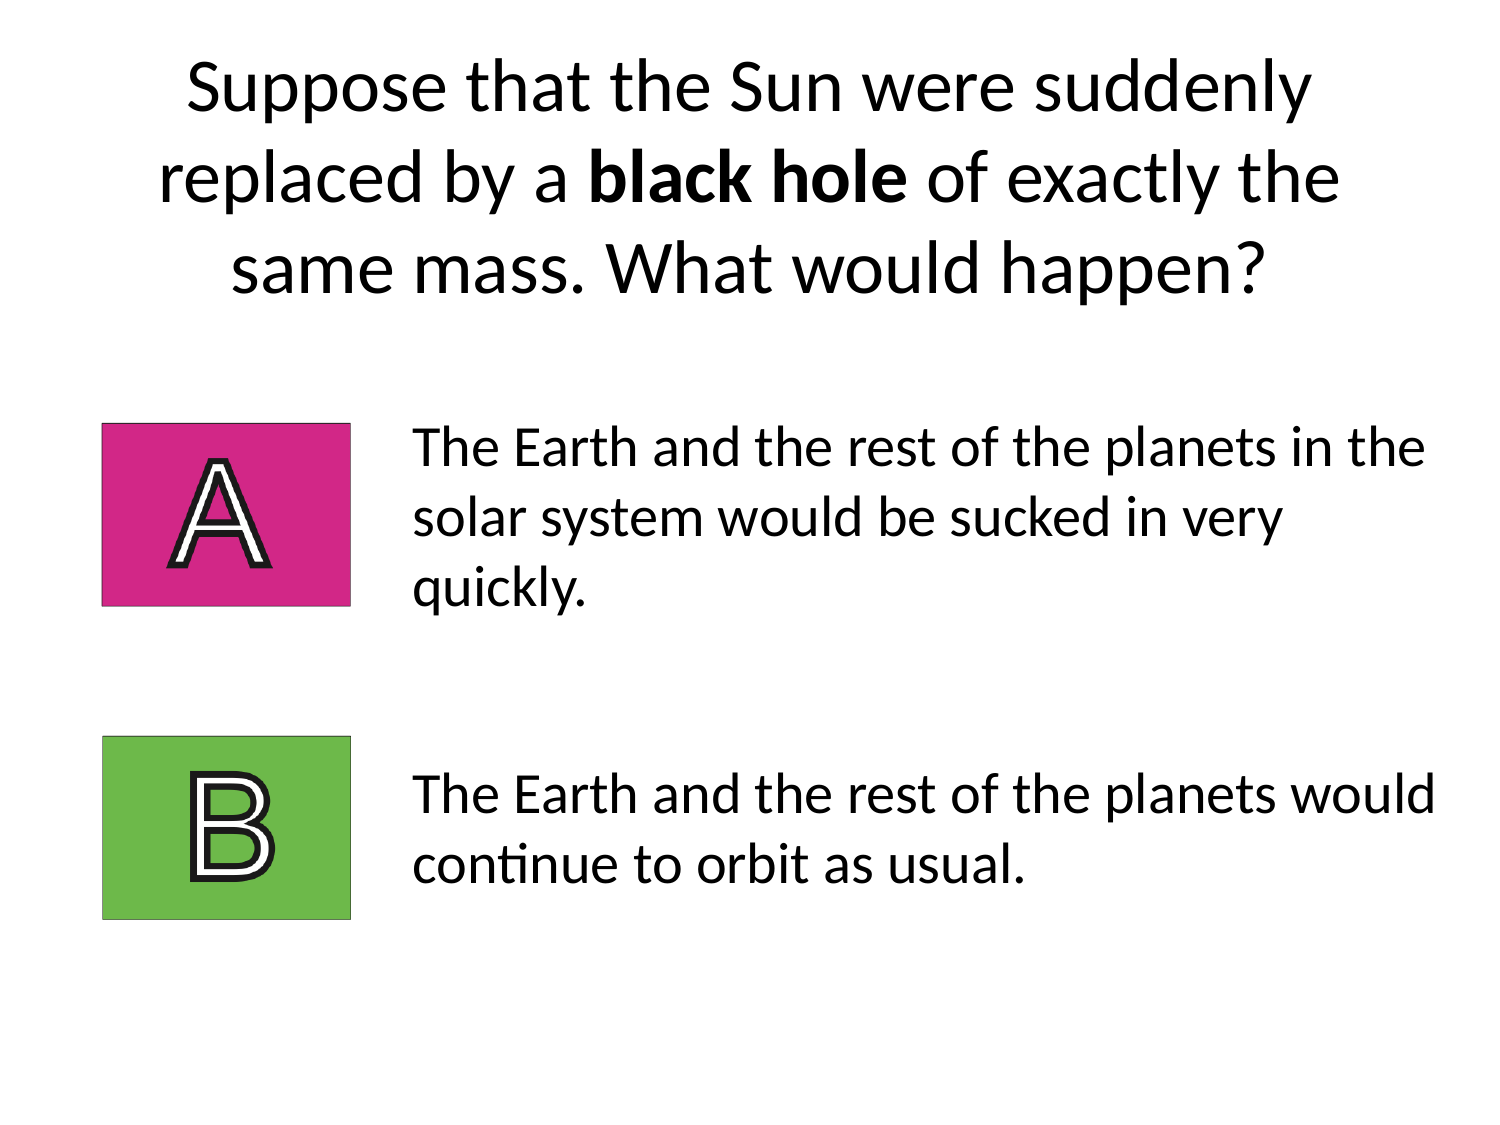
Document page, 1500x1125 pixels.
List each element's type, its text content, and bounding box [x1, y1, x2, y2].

picture [99, 419, 353, 609]
text_box The Earth and the rest of the planets in the solar system would be sucked in very quickly. [397, 400, 1478, 626]
picture [100, 733, 353, 922]
text_box Suppose that the Sun were suddenly replaced by a black hole of exactly the same mass. What would happen? [74, 24, 1425, 320]
text_box The Earth and the rest of the planets would continue to orbit as usual. [397, 747, 1478, 903]
